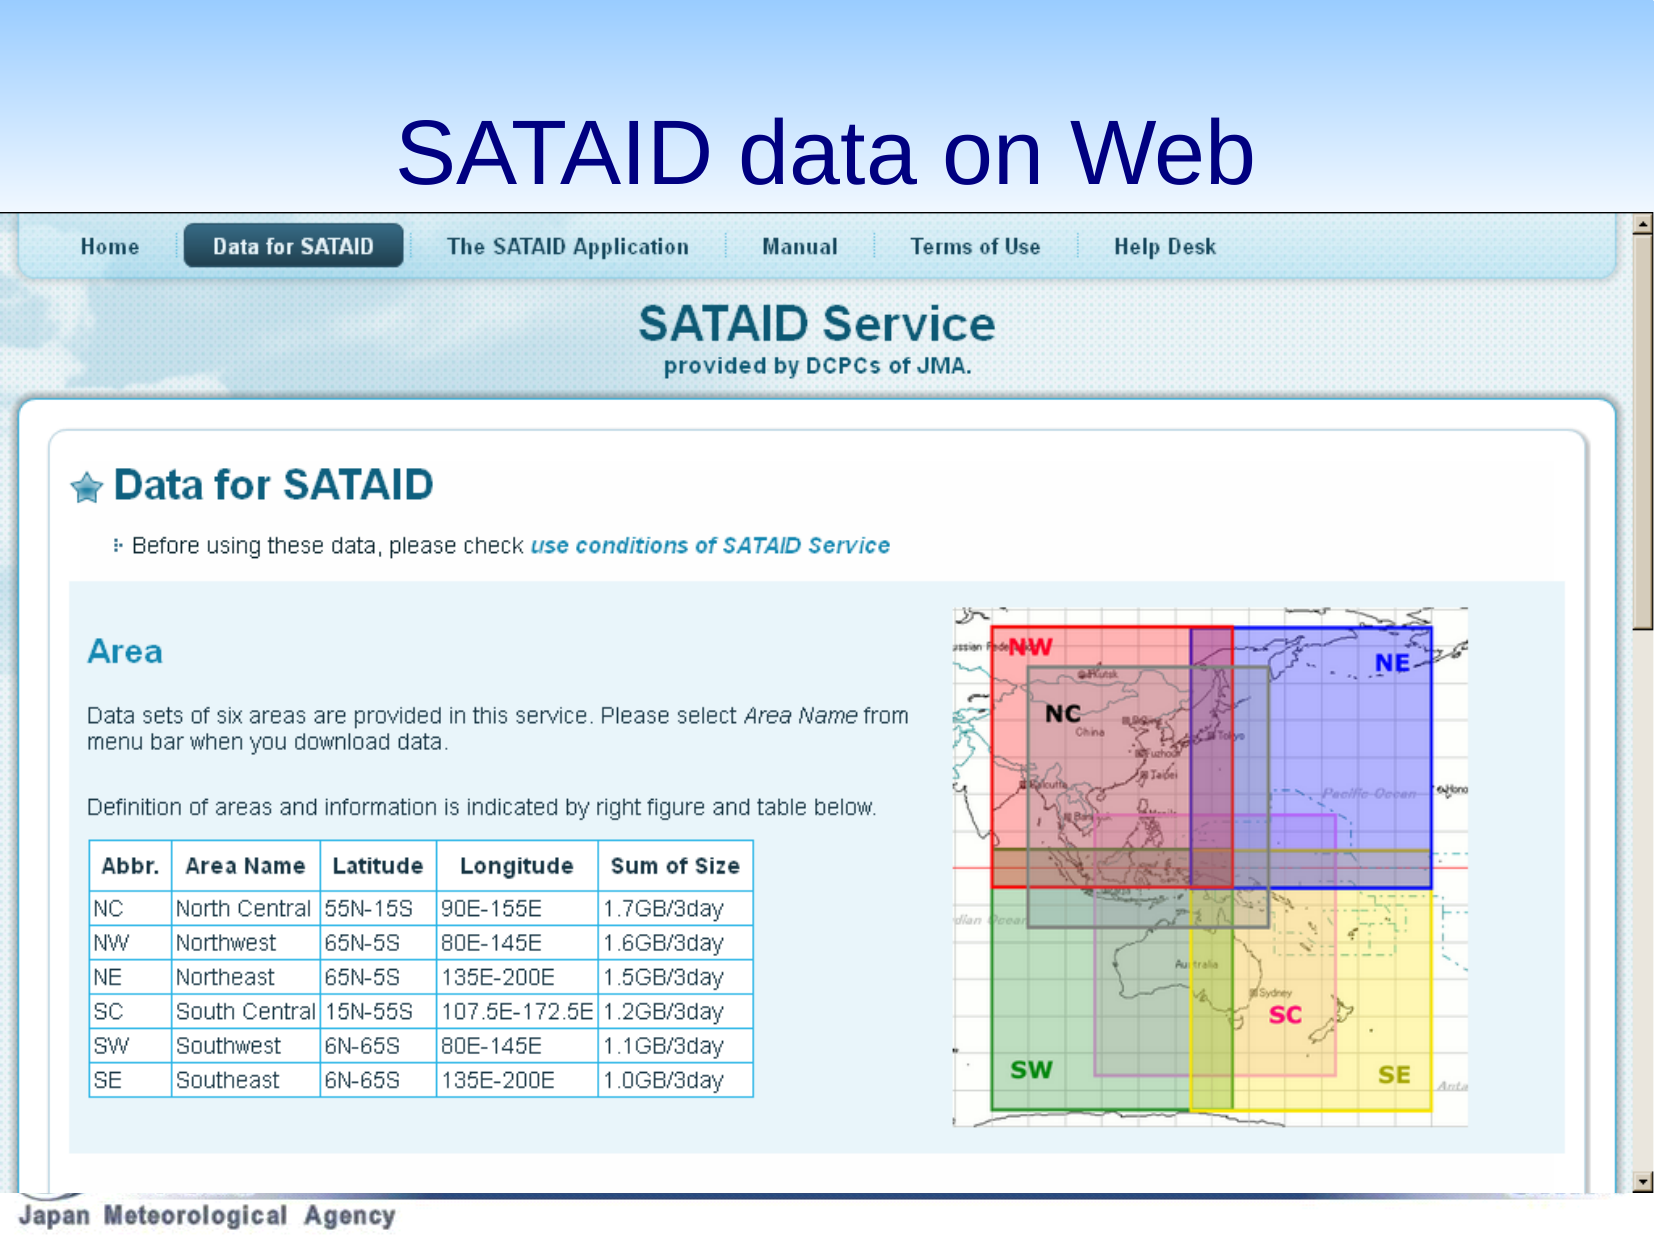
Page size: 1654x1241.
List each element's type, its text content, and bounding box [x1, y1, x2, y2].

title SATAID data on Web [82, 49, 1571, 257]
picture [0, 212, 1654, 1241]
